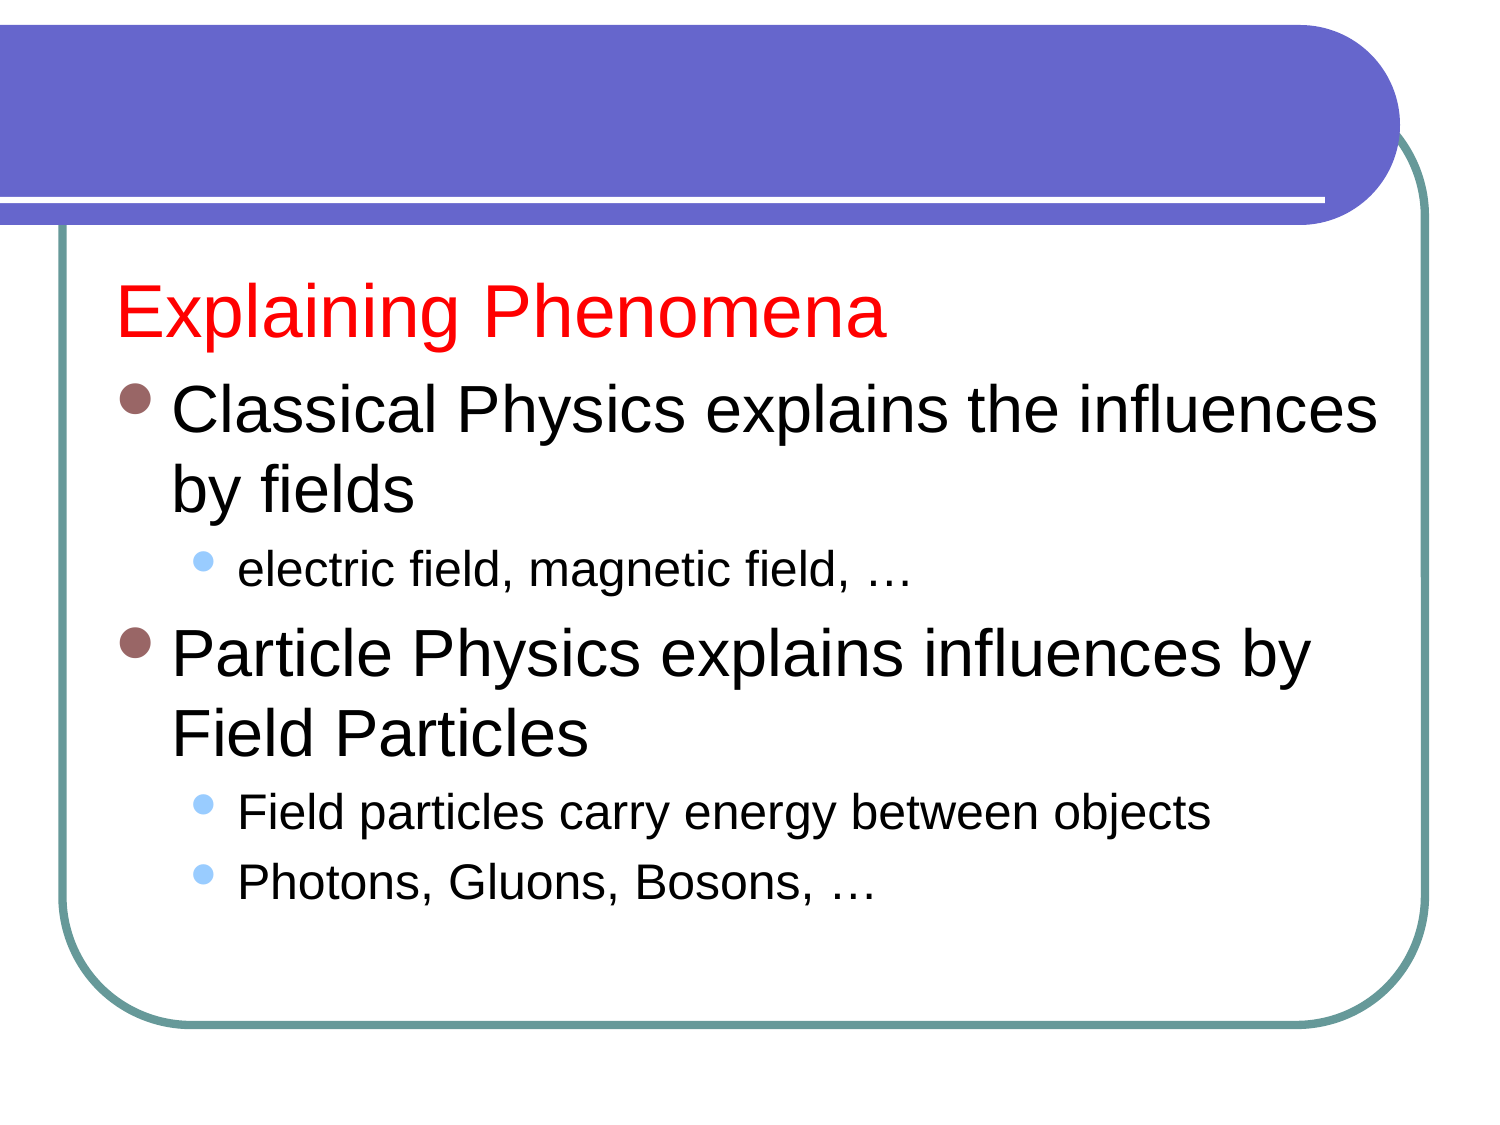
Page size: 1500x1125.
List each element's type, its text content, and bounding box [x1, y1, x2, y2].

list Explaining Phenomena Classical Physics explains the influences by fields electric field, magnetic field, … Particle Physics explains influences by Field Particles Field particles carry energy between objects Photons, Gluons, Bosons, … [100, 255, 1401, 981]
